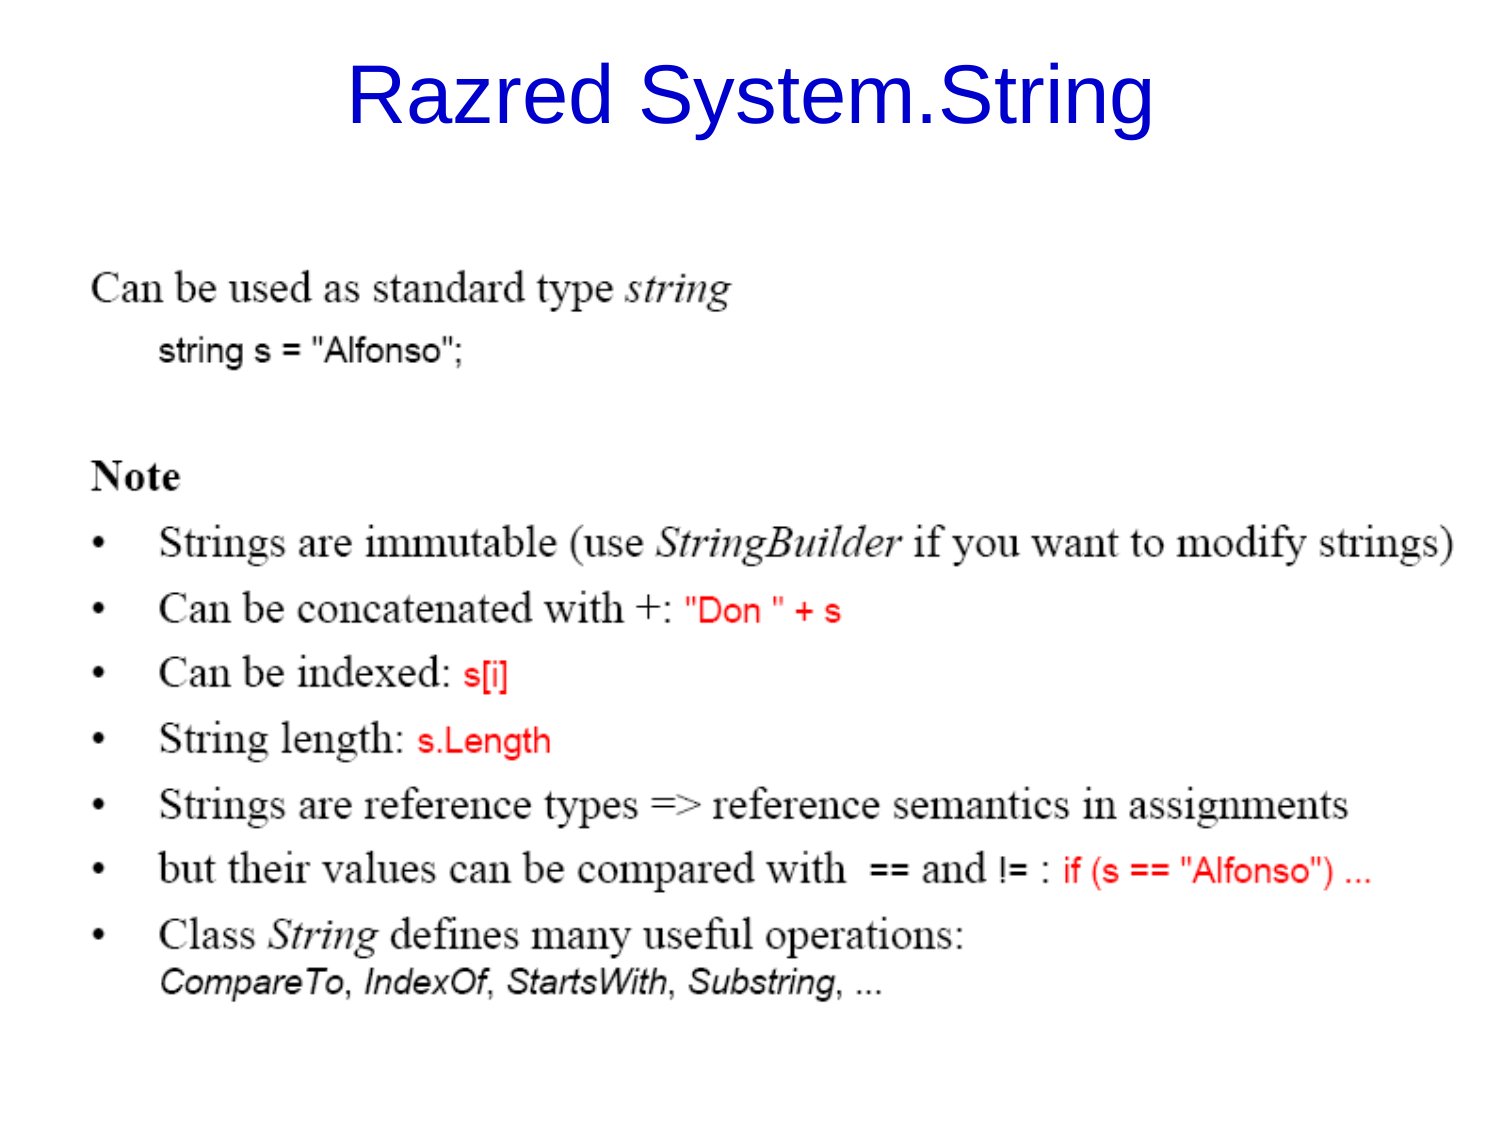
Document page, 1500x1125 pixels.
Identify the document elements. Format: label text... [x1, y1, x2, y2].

text_box [0, 214, 1500, 1053]
title Razred System.String [76, 30, 1427, 149]
